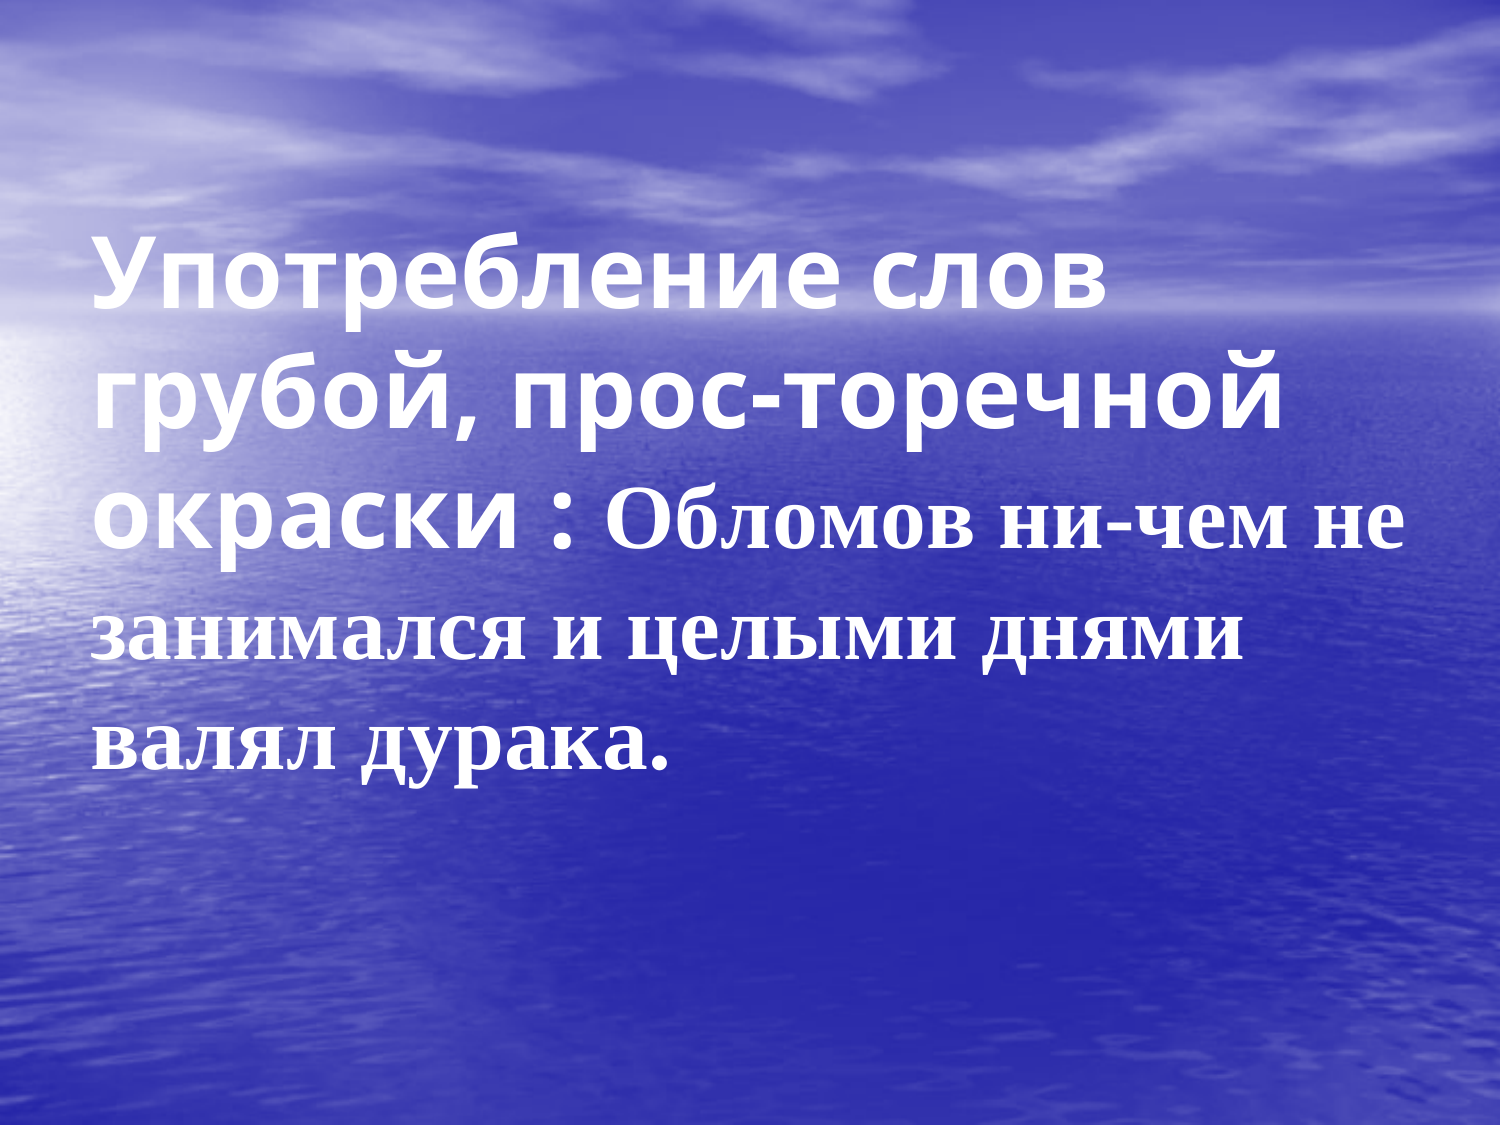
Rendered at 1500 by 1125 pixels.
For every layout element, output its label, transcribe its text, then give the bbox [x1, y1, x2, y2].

title Употребление слов грубой, прос-торечной окраски : Обломов ни-чем не занимался и целыми днями валял дурака. [75, 47, 1426, 1059]
